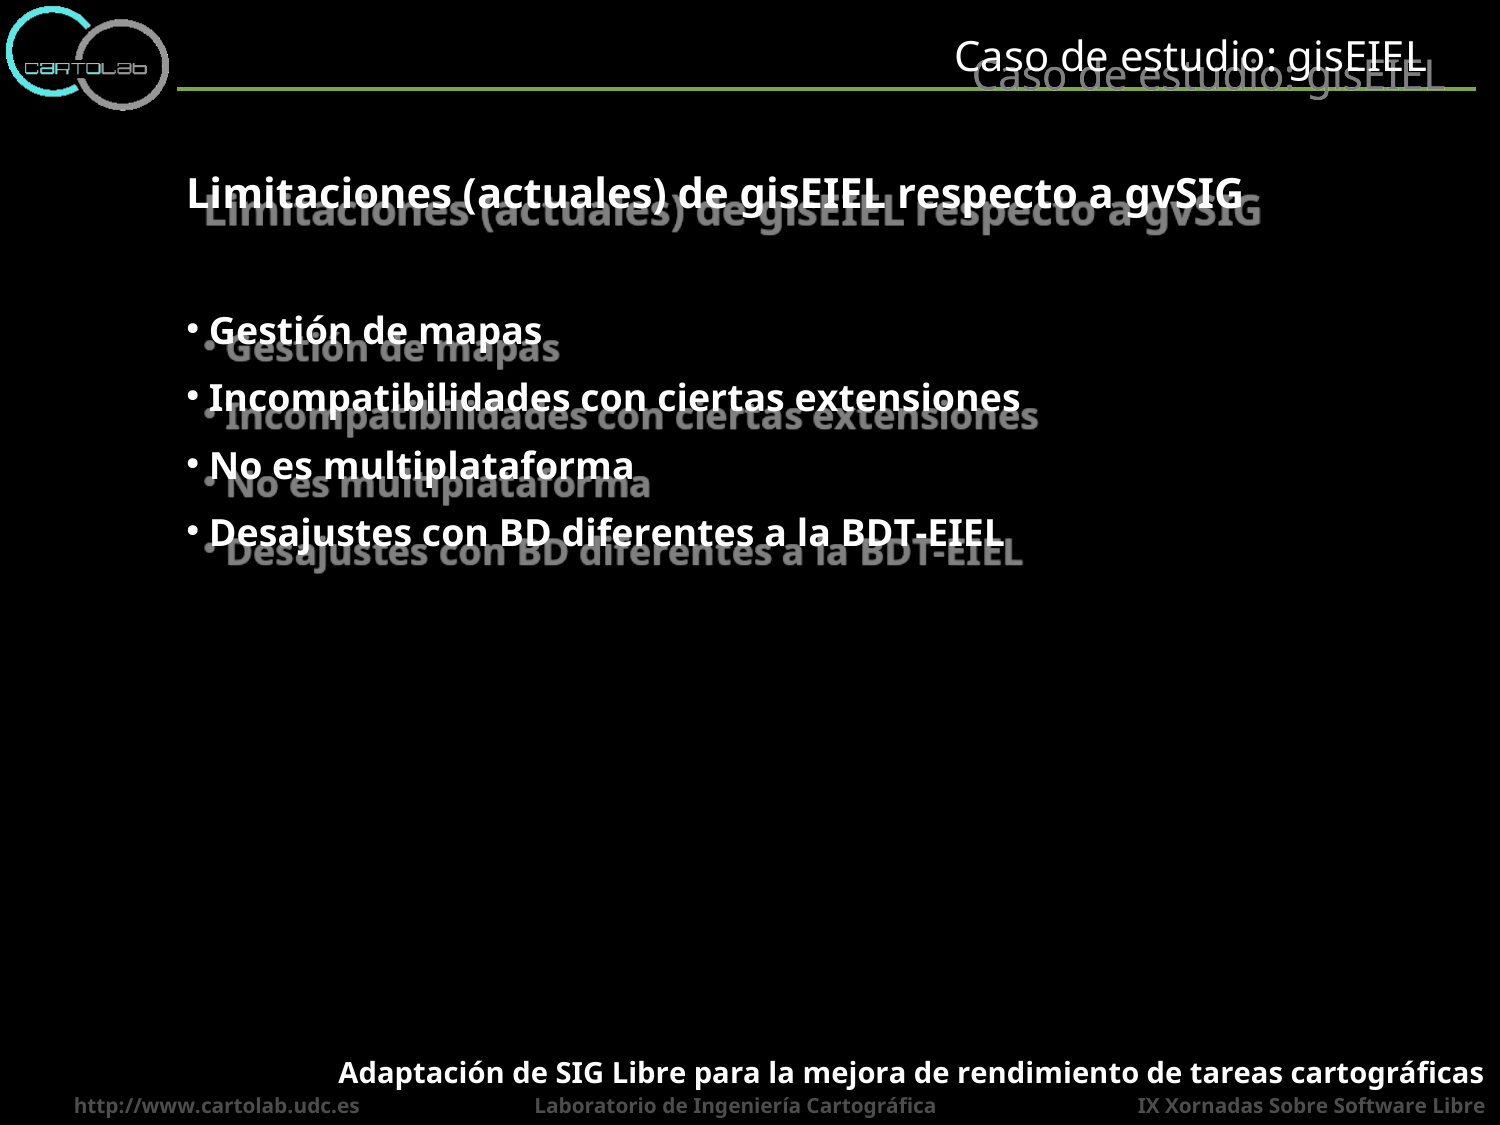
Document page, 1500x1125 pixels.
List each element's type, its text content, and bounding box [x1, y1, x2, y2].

text_box Caso de estudio: gisEIEL [939, 22, 1490, 88]
text_box Limitaciones (actuales) de gisEIEL respecto a gvSIG Gestión de mapas Incompatibilidades con ciertas extensiones No es multiplataforma Desajustes con BD diferentes a la BDT-EIEL [171, 159, 1441, 916]
